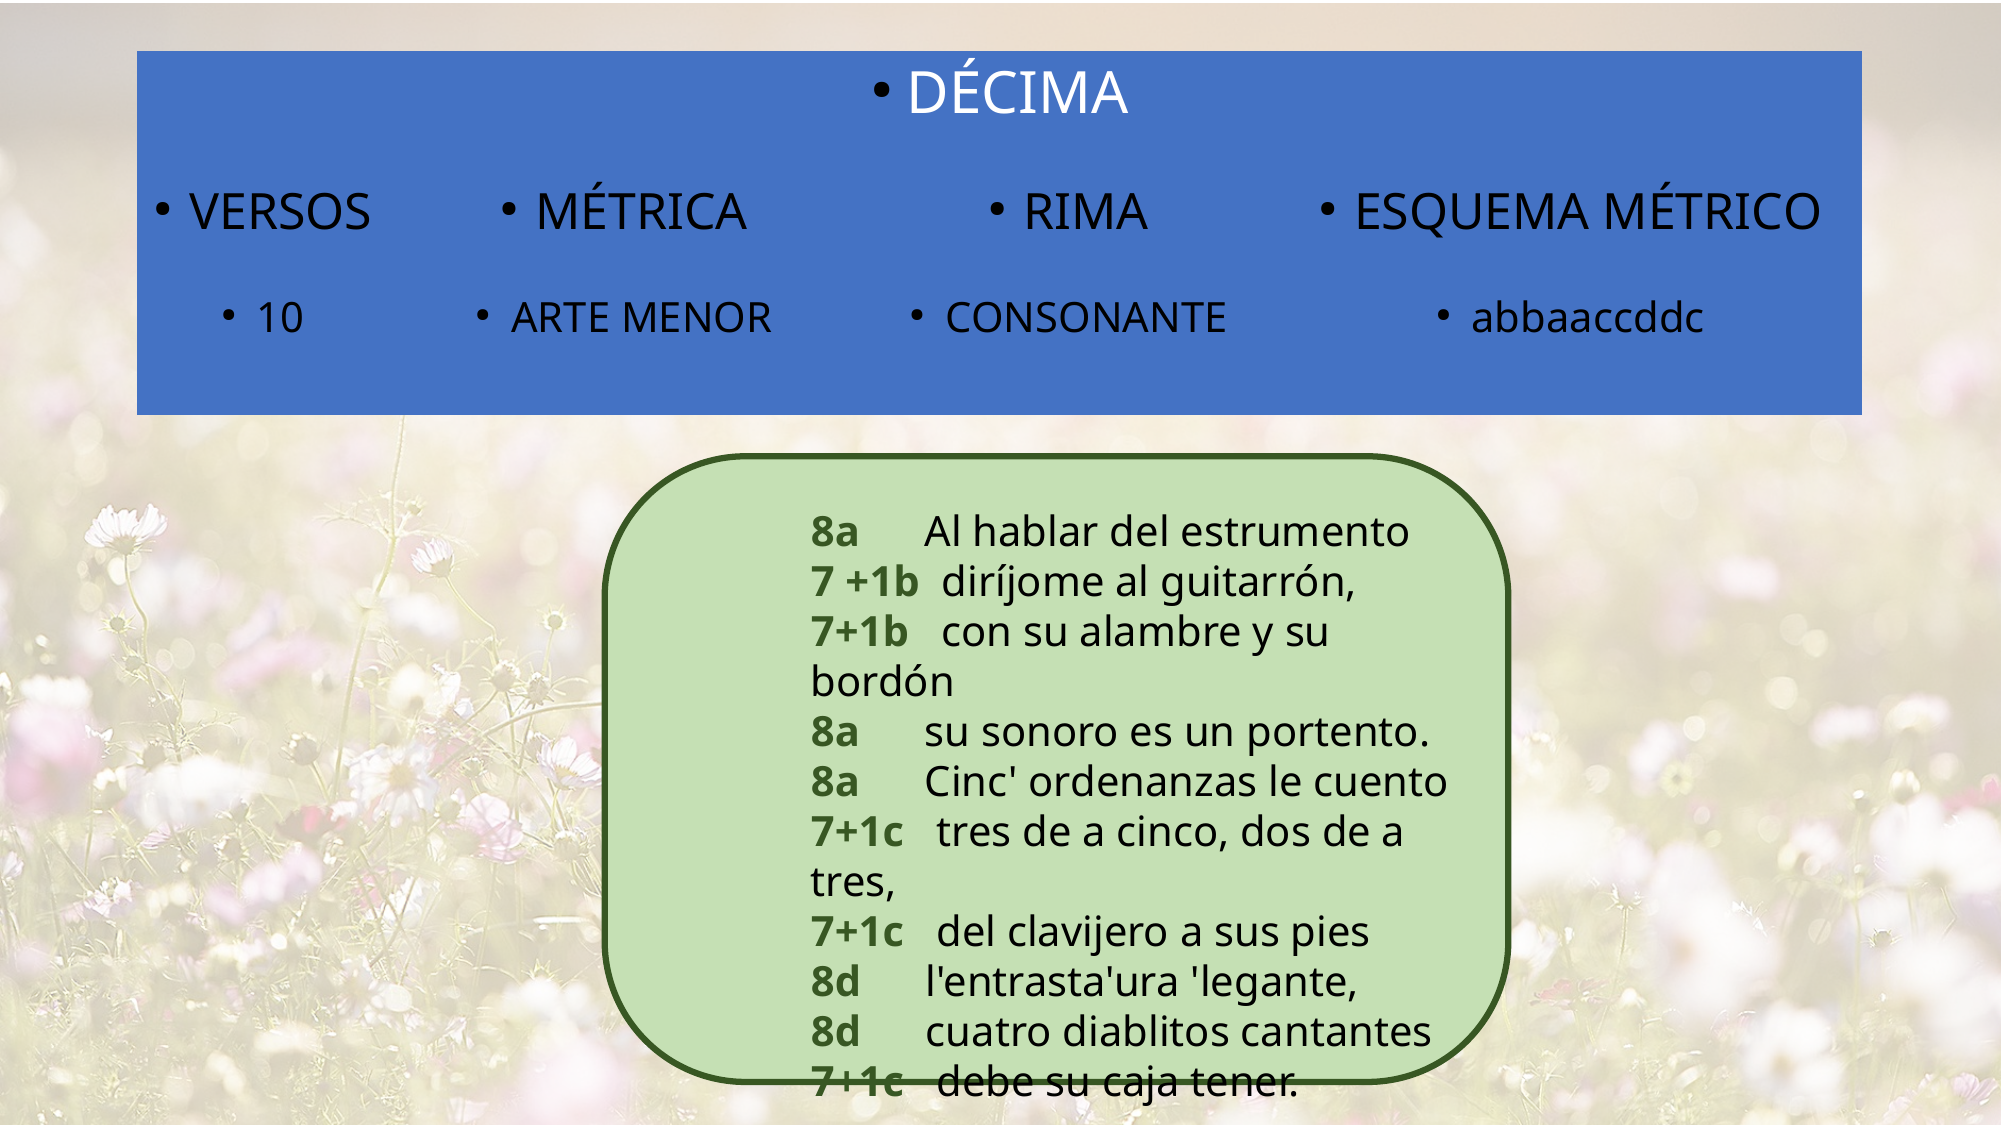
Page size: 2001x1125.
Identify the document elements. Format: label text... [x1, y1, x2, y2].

table_cell abbaaccddc [1278, 287, 1862, 415]
table_cell CONSONANTE [859, 287, 1278, 415]
table_cell MÉTRICA [389, 176, 859, 287]
table_cell RIMA [859, 176, 1278, 287]
table_header DÉCIMA [137, 51, 1862, 176]
table_cell ARTE MENOR [389, 287, 859, 415]
table_cell VERSOS [137, 176, 389, 287]
table_cell ESQUEMA MÉTRICO [1278, 176, 1862, 287]
table_cell 10 [137, 287, 389, 415]
picture [0, 3, 2000, 1125]
text_box 8a Al hablar del estrumento 7 +1b diríjome al guitarrón, 7+1b con su alambre y su bordón 8a su sonoro es un portento. 8a Cinc' ordenanzas le cuento 7+1c tres de a cinco, dos de a tres, 7+1c del clavijero a sus pies 8d l'entrasta'ura 'legante, 8d cuatro diablitos cantantes 7+1c debe su caja tener. Violeta Parra [604, 456, 1509, 1082]
